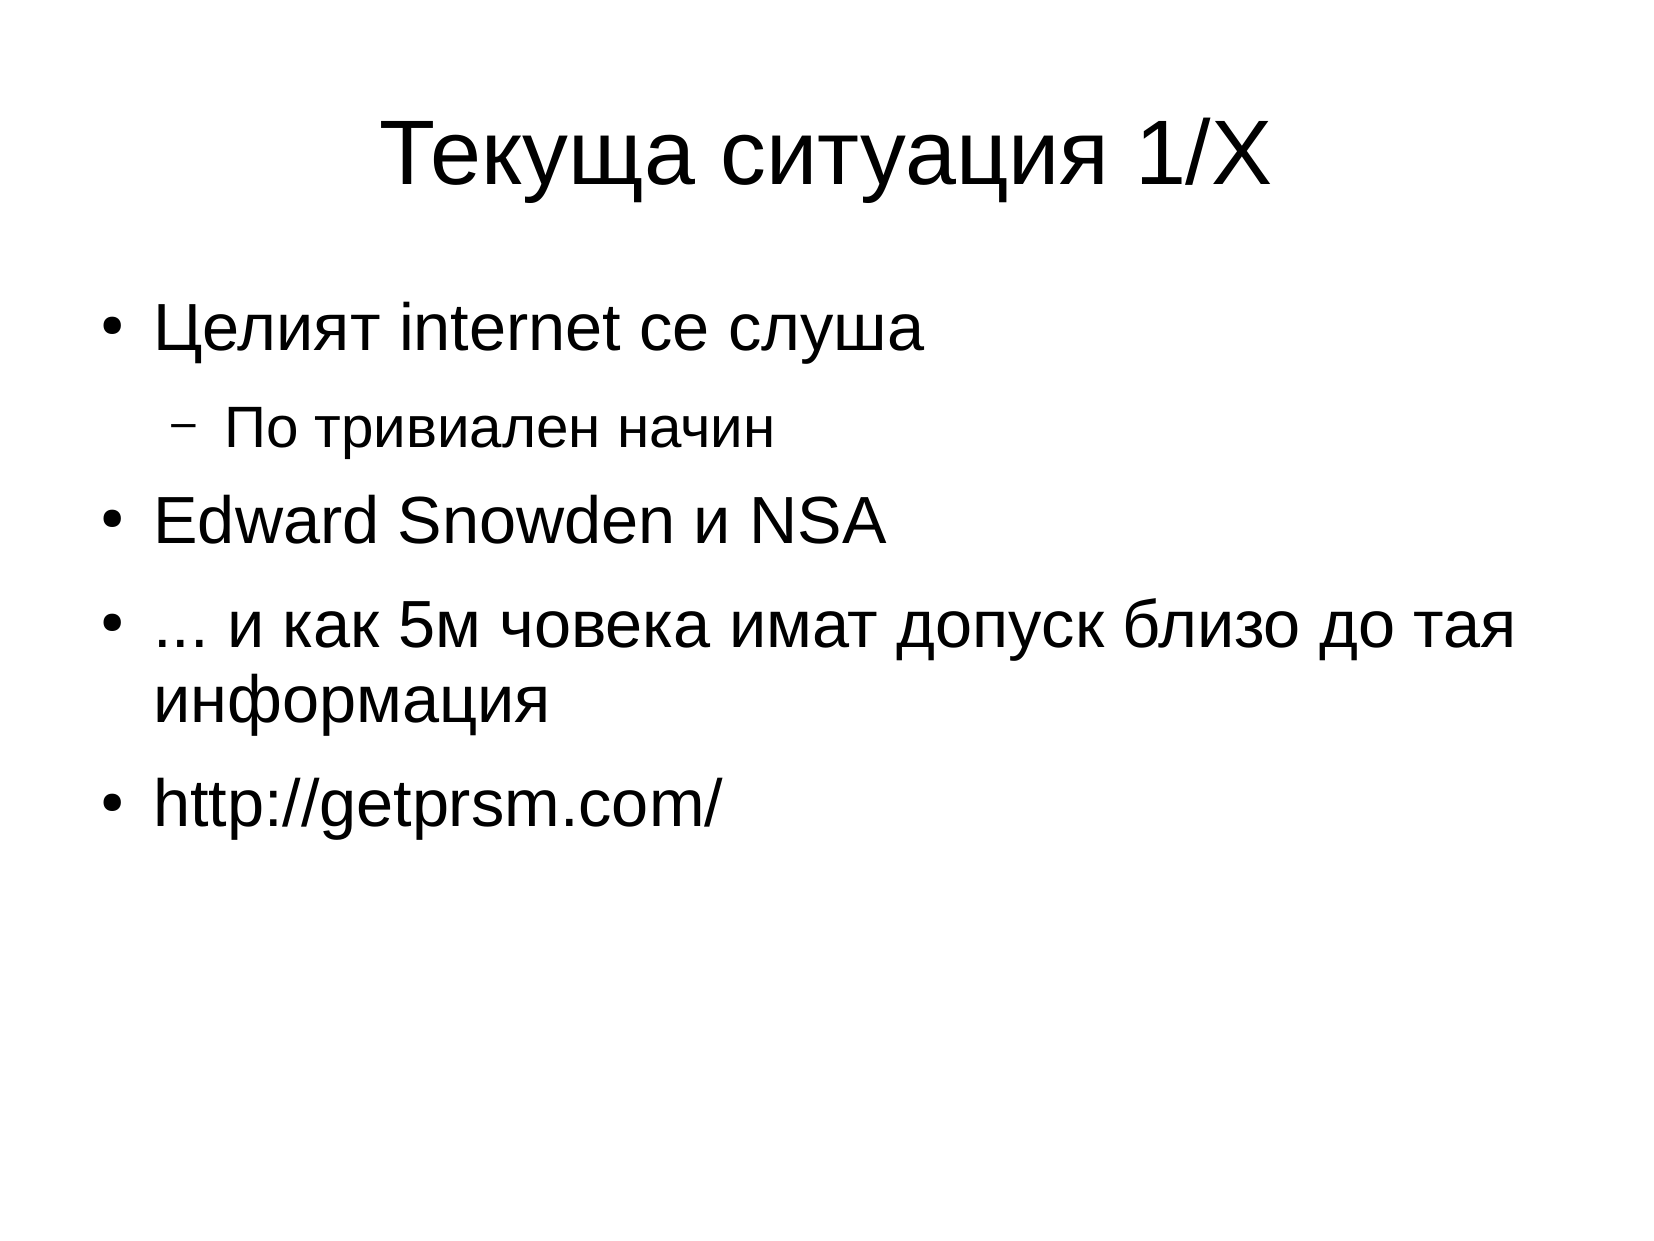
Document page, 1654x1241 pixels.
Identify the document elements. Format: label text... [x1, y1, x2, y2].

list Целият internet се слуша По тривиален начин Edward Snowden и NSA ... и как 5м човека имат допуск близо до тая информация http://getprsm.com/ [82, 290, 1538, 1010]
title Текуща ситуация 1/X [82, 49, 1571, 257]
